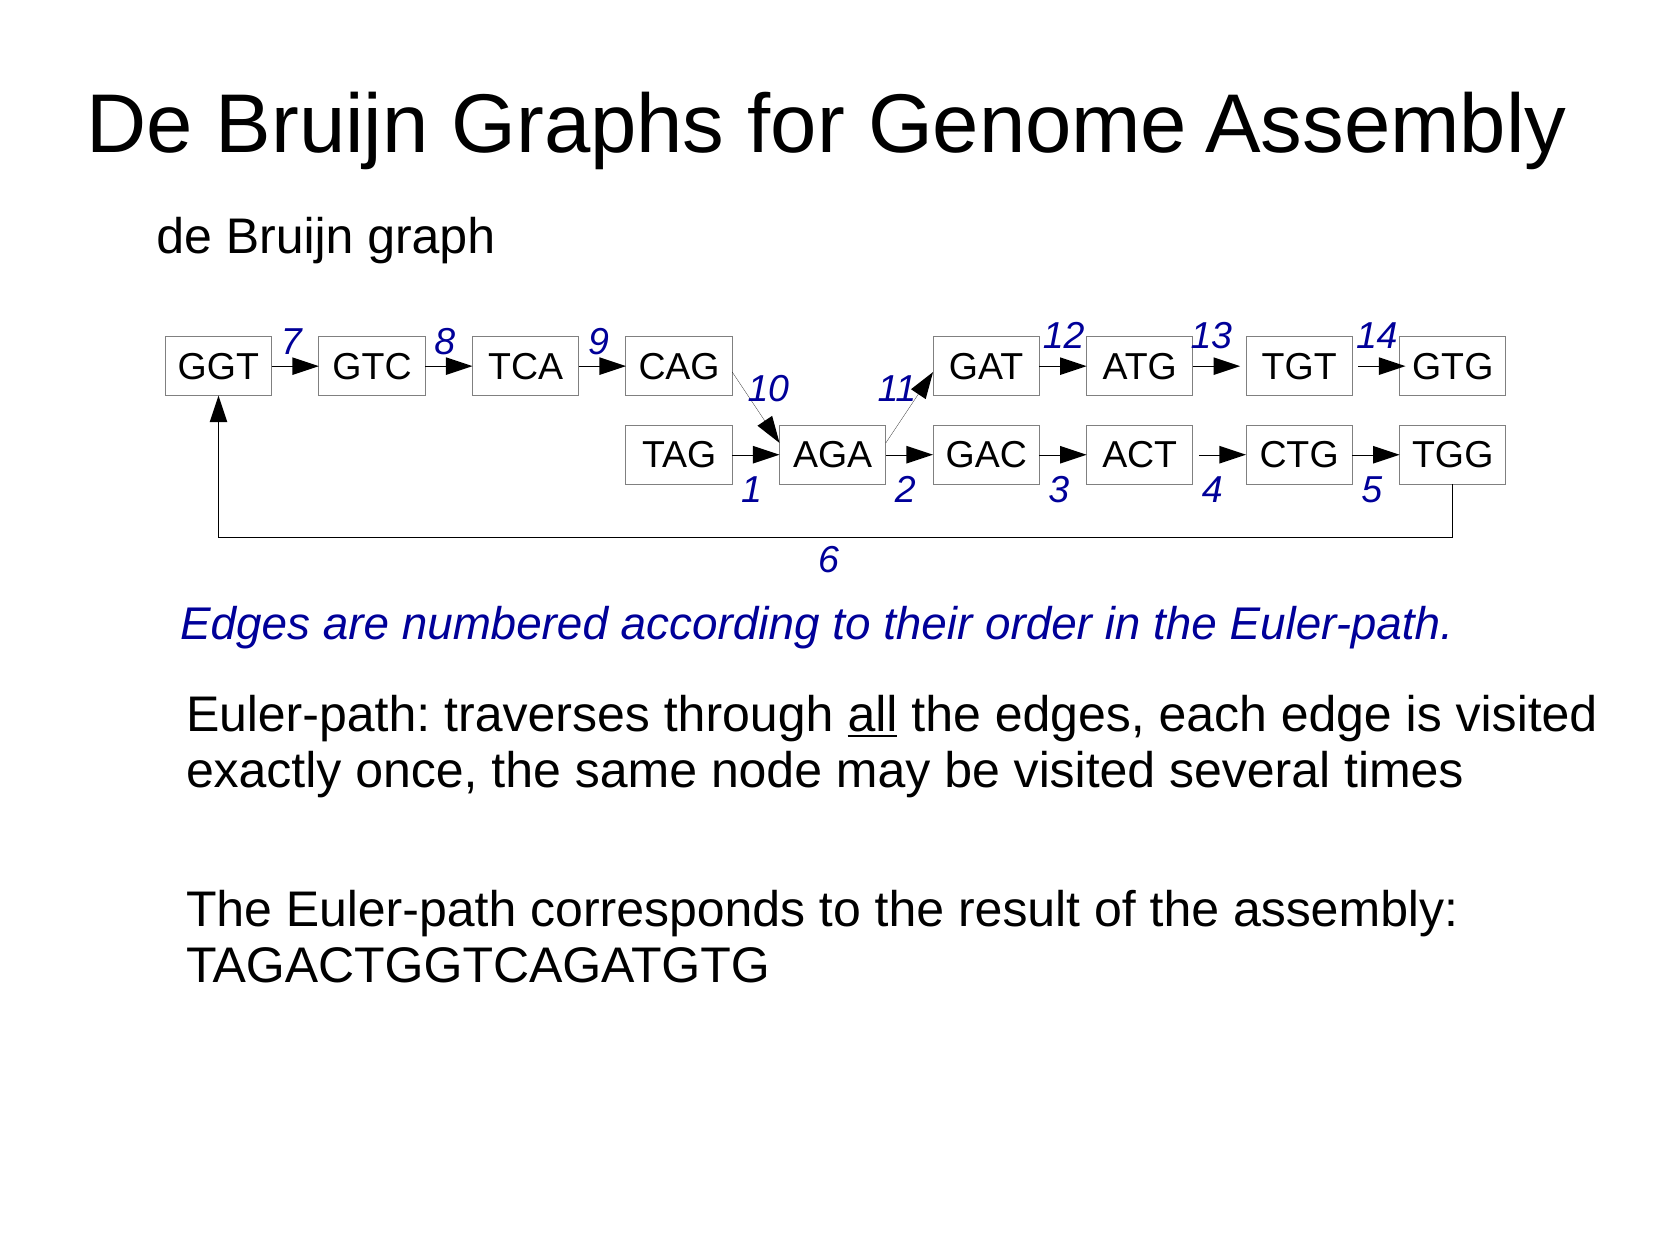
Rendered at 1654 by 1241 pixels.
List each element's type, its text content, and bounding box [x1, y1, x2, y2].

text_box 10 [732, 360, 804, 417]
text_box GTG [1399, 336, 1506, 396]
text_box 14 [1341, 307, 1413, 364]
text_box GAC [933, 425, 1040, 485]
text_box de Bruijn graph [141, 200, 511, 272]
text_box 8 [419, 312, 471, 370]
text_box 12 [1028, 307, 1100, 364]
text_box GTC [318, 336, 426, 396]
text_box ATG [1086, 336, 1193, 396]
text_box The Euler-path corresponds to the result of the assembly: TAGACTGGTCAGATGTG [171, 874, 1475, 1001]
text_box TCA [472, 336, 579, 396]
text_box GGT [165, 336, 272, 396]
text_box 9 [573, 312, 624, 370]
text_box TGG [1399, 425, 1506, 485]
text_box GAT [933, 336, 1040, 396]
text_box TAG [625, 425, 733, 485]
text_box 6 [803, 531, 854, 589]
text_box Edges are numbered according to their order in the Euler-path. [165, 590, 1469, 657]
text_box 4 [1187, 460, 1238, 518]
text_box 5 [1346, 460, 1398, 518]
text_box 13 [1175, 307, 1248, 364]
text_box 3 [1033, 460, 1084, 518]
text_box 11 [862, 360, 932, 417]
text_box CAG [625, 336, 733, 396]
text_box TGT [1246, 336, 1353, 396]
text_box AGA [779, 425, 886, 485]
text_box Euler-path: traverses through all the edges, each edge is visited exactly once, the same node may be visited several times [171, 679, 1613, 806]
text_box 2 [879, 460, 931, 518]
text_box ACT [1086, 425, 1193, 485]
text_box 1 [726, 460, 777, 518]
text_box 7 [266, 312, 317, 370]
text_box CTG [1246, 425, 1353, 485]
title De Bruijn Graphs for Genome Assembly [82, 19, 1571, 227]
